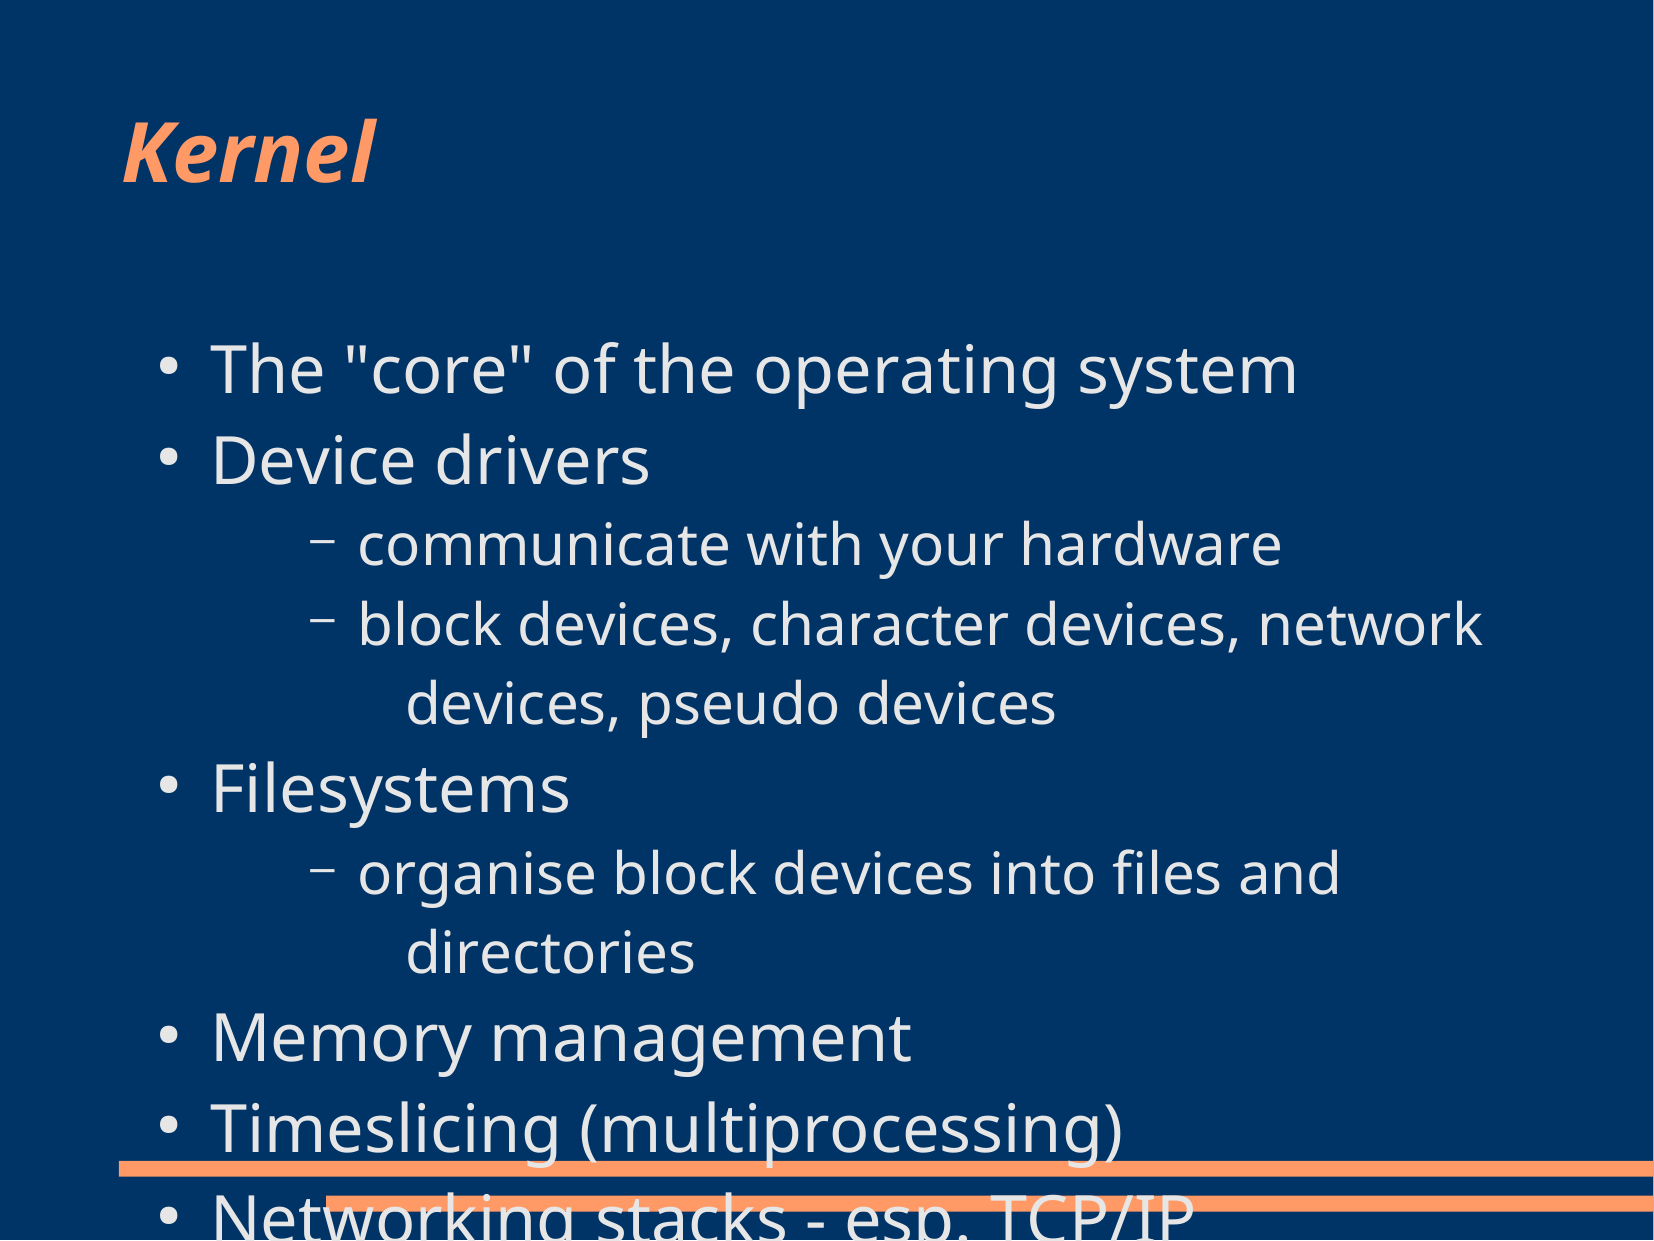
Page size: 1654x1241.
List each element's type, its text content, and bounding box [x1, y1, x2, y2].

title Kernel [121, 46, 1534, 254]
list The "core" of the operating system Device drivers communicate with your hardware block devices, character devices, network devices, pseudo devices Filesystems organise block devices into files and directories Memory management Timeslicing (multiprocessing) Networking stacks - esp. TCP/IP Enforces security model [121, 322, 1561, 1196]
